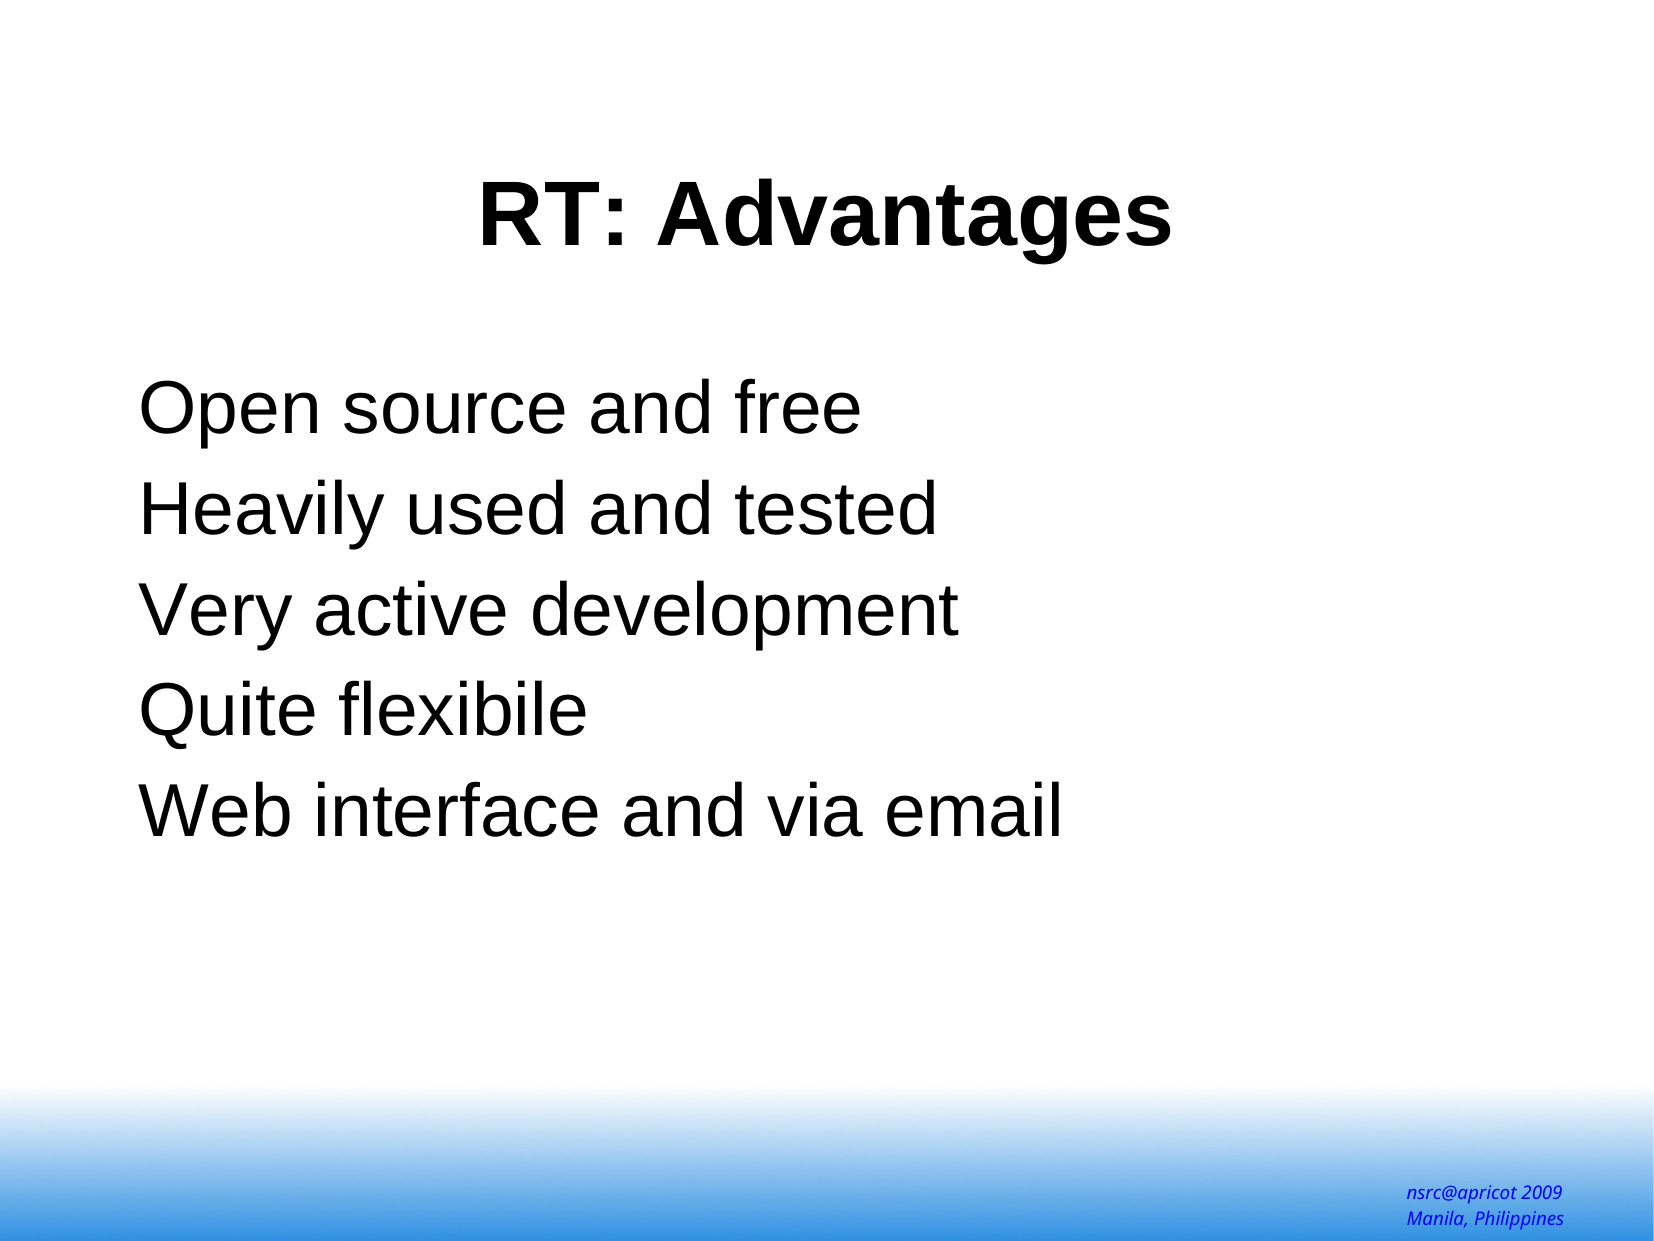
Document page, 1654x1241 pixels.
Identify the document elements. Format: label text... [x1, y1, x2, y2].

list Open source and free Heavily used and tested Very active development Quite flexibile Web interface and via email [124, 358, 1530, 1103]
picture [0, 1083, 1654, 1241]
title RT: Advantages [124, 110, 1530, 317]
